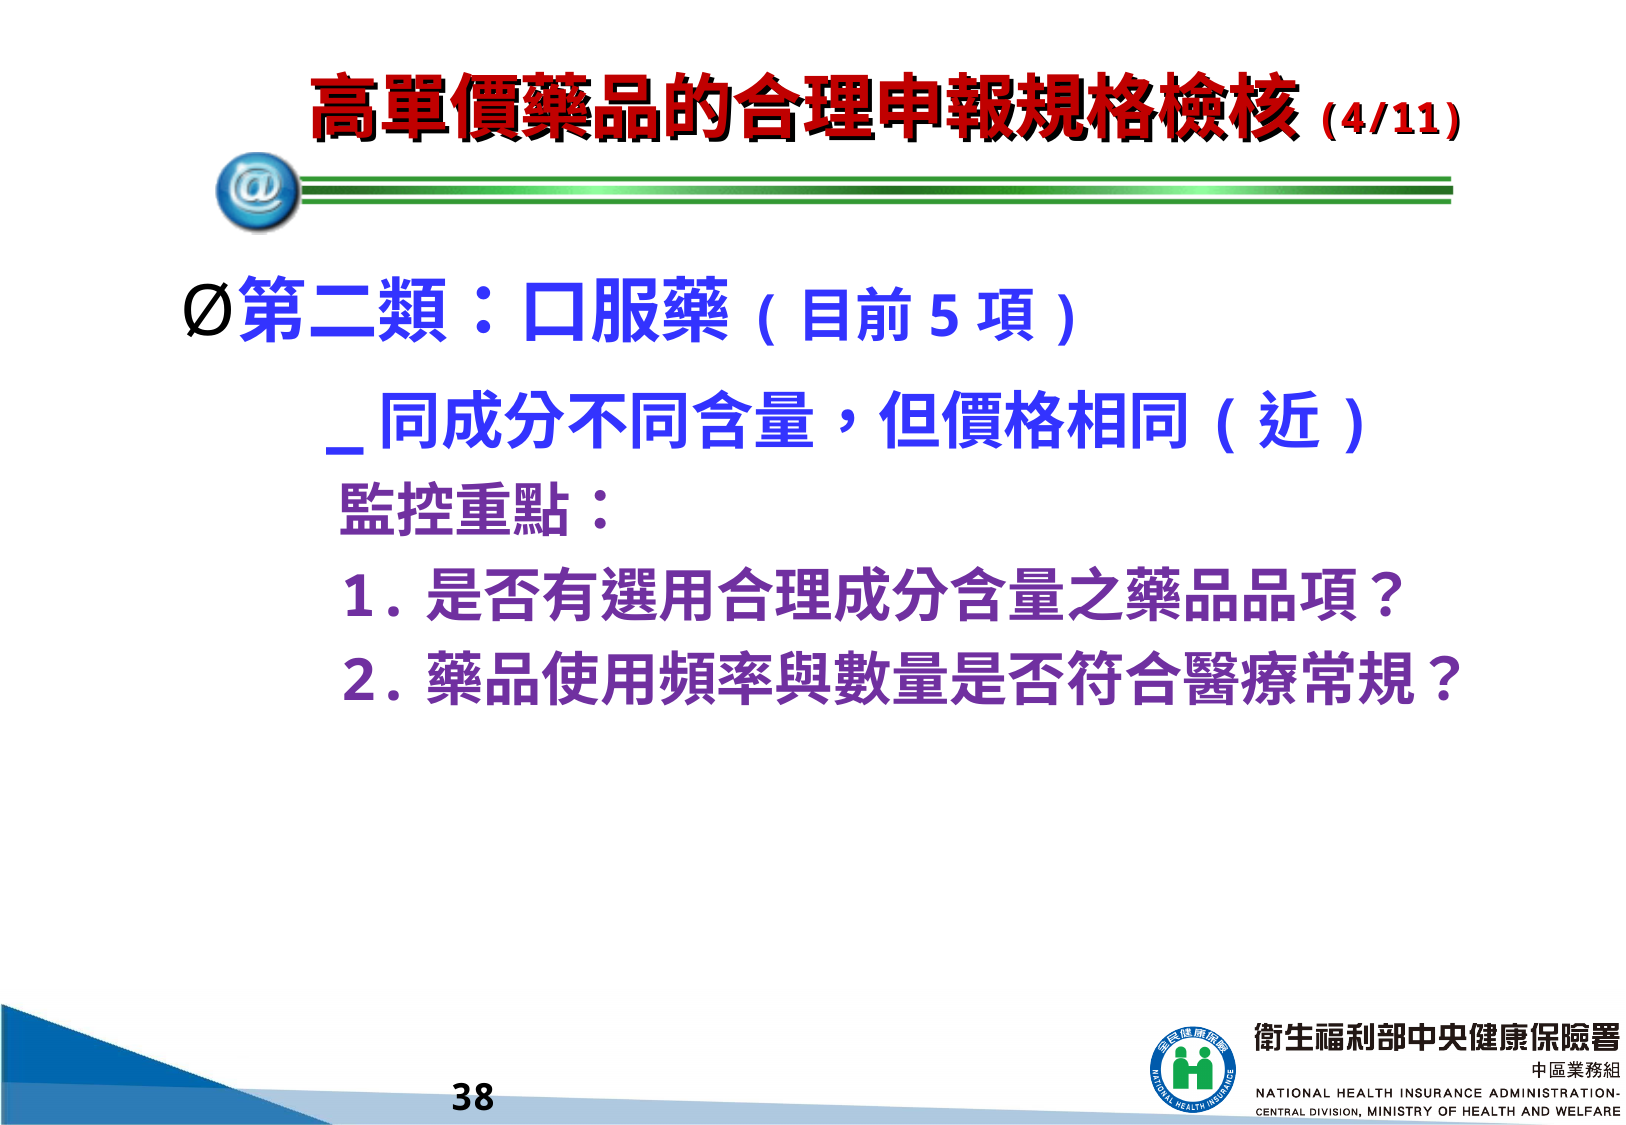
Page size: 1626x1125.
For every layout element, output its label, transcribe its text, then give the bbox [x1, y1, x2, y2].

text_box [435, 1065, 815, 1125]
title 高單價藥品的合理申報規格檢核(4/11) [292, 10, 1562, 198]
list 第二類：口服藥(目前5項) _同成分不同含量，但價格相同(近) 監控重點： 1.是否有選用合理成分含量之藥品品項？ 2.藥品使用頻率與數量是否符合醫療常規？ [165, 257, 1499, 870]
